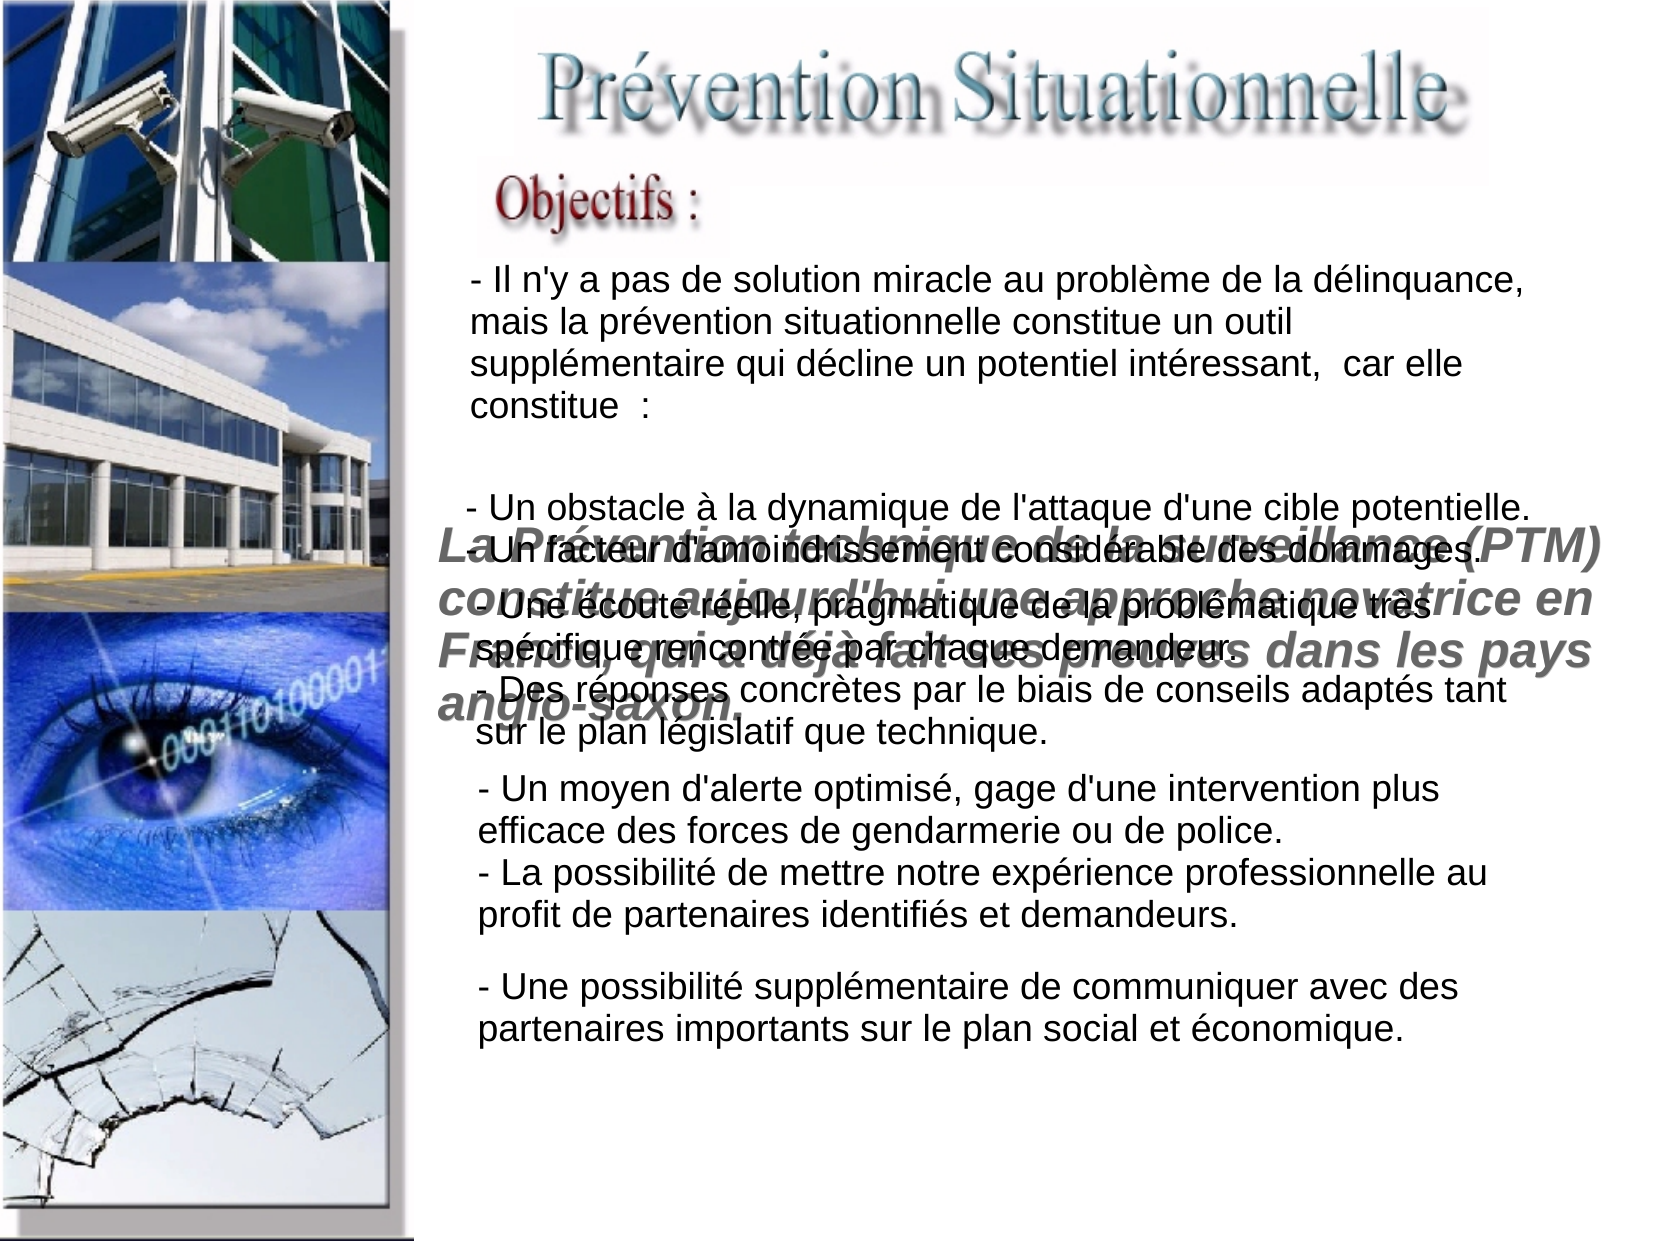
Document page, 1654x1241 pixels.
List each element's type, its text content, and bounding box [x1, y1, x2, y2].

text_box La Prévention technique de la surveillance (PTM) constitue aujourd'hui une approche novatrice en France, qui a déjà fait ses preuves dans les pays anglo-saxon. [423, 512, 460, 747]
text_box La Prévention technique de la surveillance (PTM) constitue aujourd'hui une approche novatrice en France, qui a déjà fait ses preuves dans les pays anglo-saxon. [1561, 512, 1618, 747]
picture [0, 0, 414, 1241]
text_box [482, 957, 1654, 1029]
picture [477, 7, 1489, 258]
text_box - Il n'y a pas de solution miracle au problème de la délinquance, mais la prévention situationnelle constitue un outil supplémentaire qui décline un potentiel intéressant, car elle constitue : [454, 251, 1547, 435]
text_box [488, 395, 519, 467]
text_box - Une écoute réelle, pragmatique de la problématique très spécifique rencontrée par chaque demandeur. - Des réponses concrètes par le biais de conseils adaptés tant sur le plan législatif que technique. [460, 577, 1561, 761]
text_box - Un moyen d'alerte optimisé, gage d'une intervention plus efficace des forces de gendarmerie ou de police. - La possibilité de mettre notre expérience professionnelle au profit de partenaires identifiés et demandeurs. [462, 761, 1523, 943]
text_box - Un obstacle à la dynamique de l'attaque d'une cible potentielle. - Un facteur d'amoindrissement considérable des dommages. [450, 478, 1571, 578]
text_box - Une possibilité supplémentaire de communiquer avec des partenaires importants sur le plan social et économique. [462, 957, 1599, 1069]
